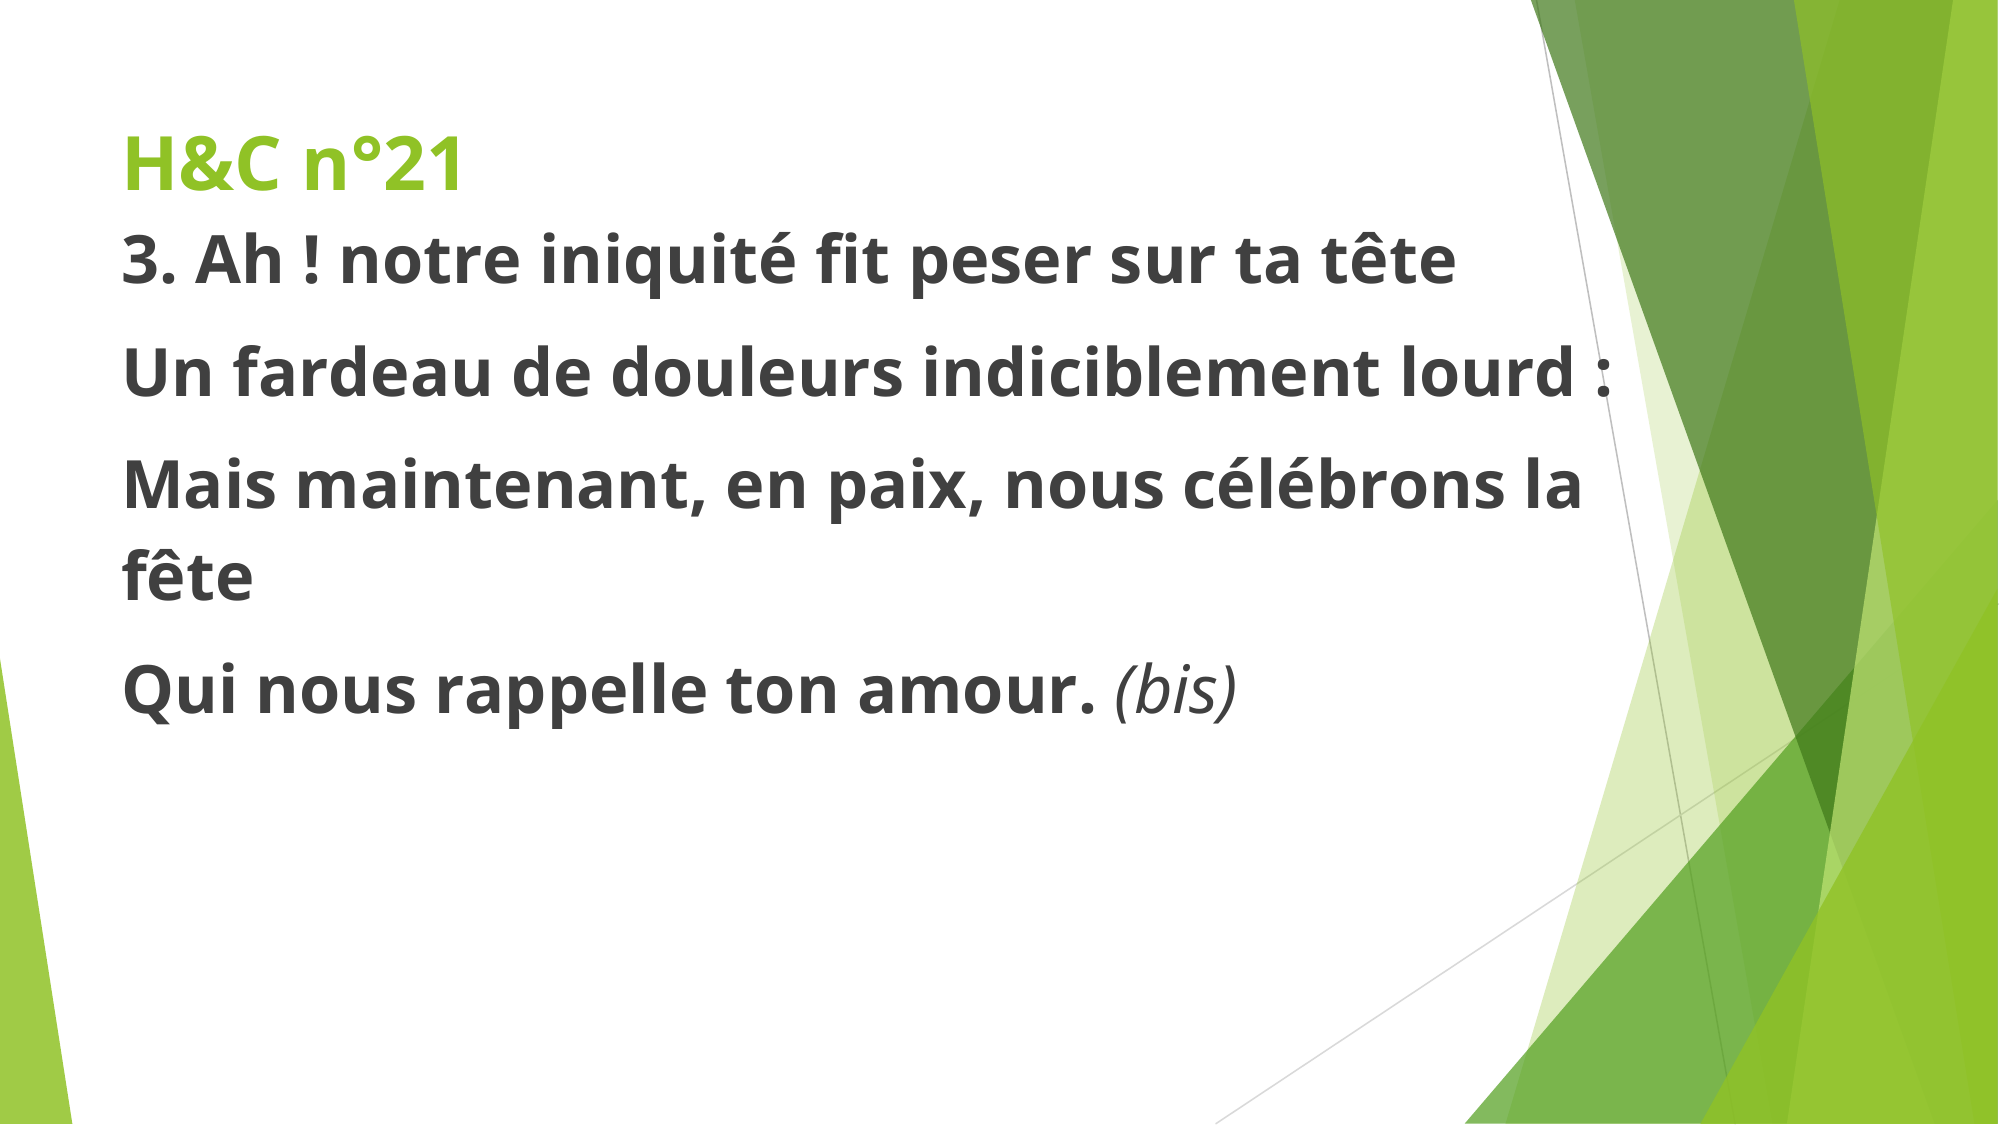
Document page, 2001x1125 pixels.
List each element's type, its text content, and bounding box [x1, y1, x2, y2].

text_box 3. Ah ! notre iniquité fit peser sur ta tête Un fardeau de douleurs indiciblement lourd : Mais maintenant, en paix, nous célébrons la fête Qui nous rappelle ton amour. (bis) [106, 197, 1730, 1075]
text_box H&C n°21 [106, 107, 532, 197]
